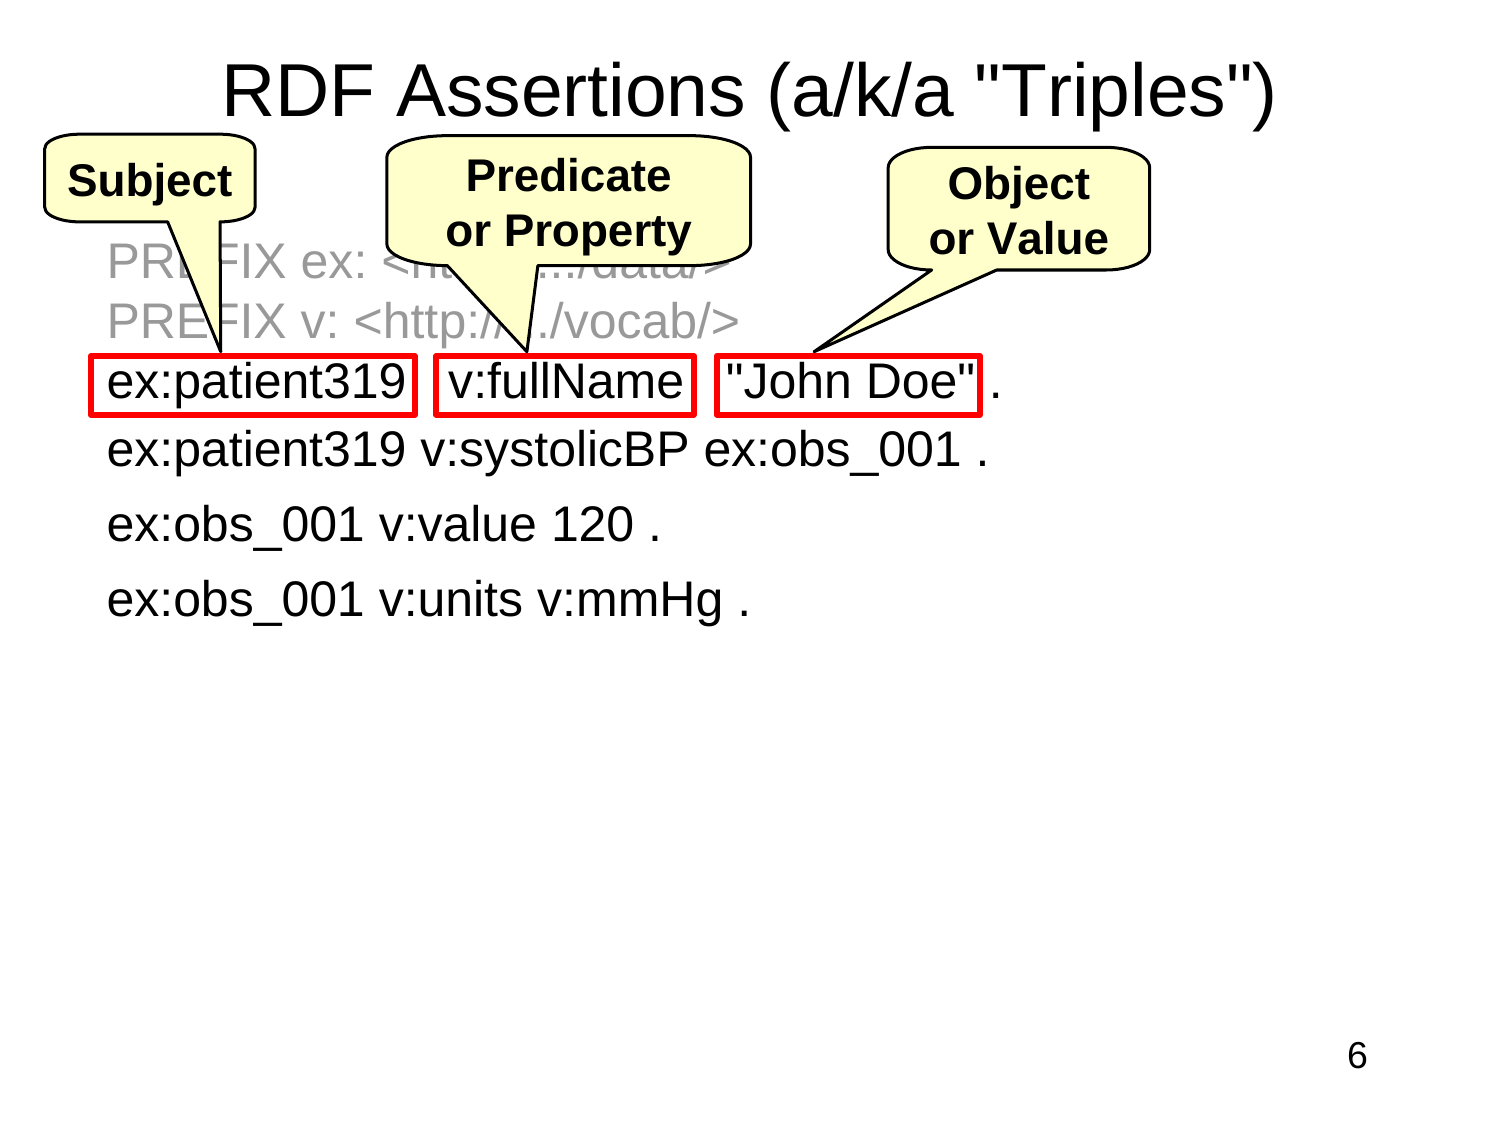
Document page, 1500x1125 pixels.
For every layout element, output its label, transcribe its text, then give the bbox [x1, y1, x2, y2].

text_box PREFIX ex: <http://.../data/> PREFIX v: <http://.../vocab/> ex:patient319 v:fullName "John Doe" . ex:patient319 v:systolicBP ex:obs_001 . ex:obs_001 v:value 120 . ex:obs_001 v:units v:mmHg . [91, 221, 1062, 619]
text_box Subject [44, 134, 256, 352]
text_box PREFIX ex: <http://.../data/> PREFIX v: <http://.../vocab/> ex:patient319 v:fullName "John Doe" . ex:patient319 v:systolicBP ex:obs_001 . ex:obs_001 v:value 120 . ex:obs_001 v:units v:mmHg . [94, 359, 412, 412]
title RDF Assertions (a/k/a "Triples") [75, 21, 1425, 152]
text_box Predicate or Property [386, 135, 751, 352]
text_box Object or Value [814, 147, 1150, 352]
